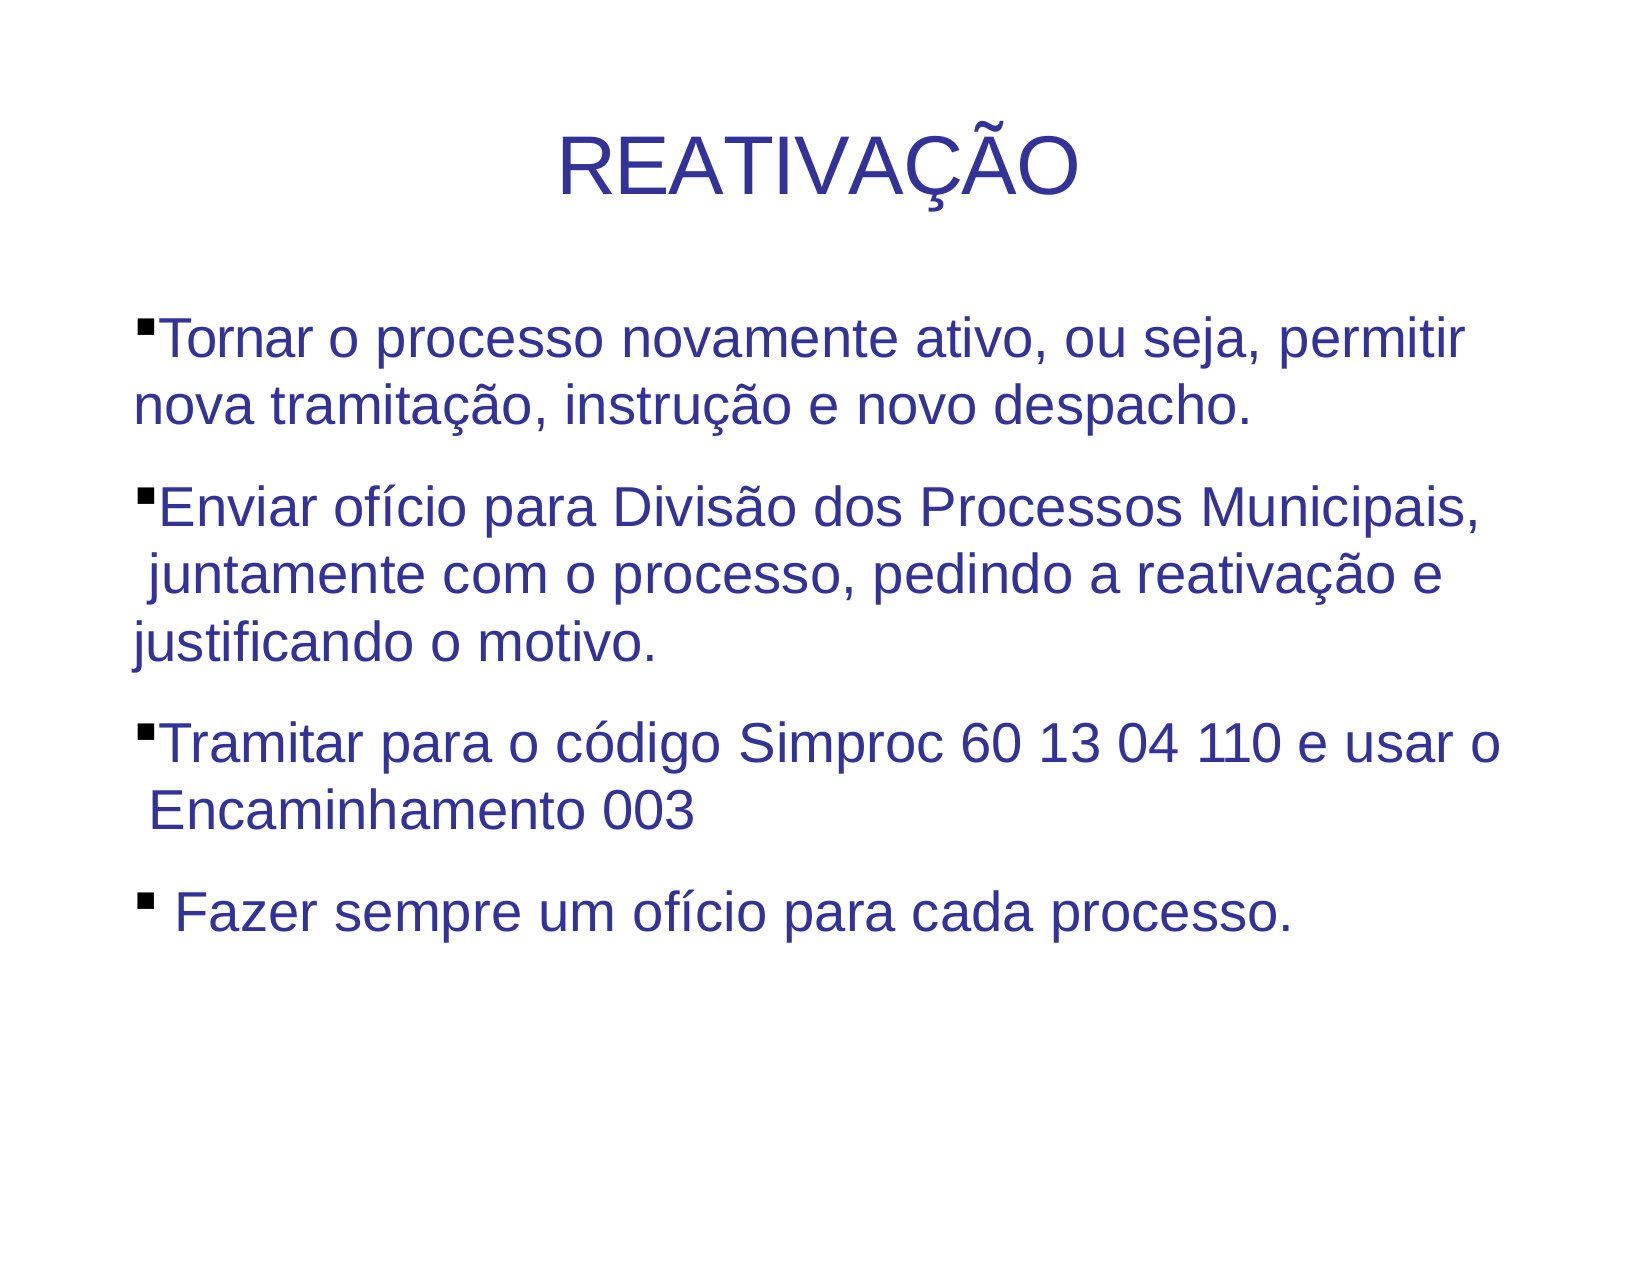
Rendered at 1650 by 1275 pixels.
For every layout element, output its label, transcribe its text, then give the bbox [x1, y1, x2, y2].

title REATIVAÇÃO [553, 108, 1084, 214]
text_box Tornar o processo novamente ativo, ou seja, permitir nova tramitação, instrução e novo despacho. Enviar ofício para Divisão dos Processos Municipais, juntamente com o processo, pedindo a reativação e justificando o motivo. Tramitar para o código Simproc 60 13 04 110 e usar o Encaminhamento 003 Fazer sempre um ofício para cada processo. [128, 298, 1518, 945]
